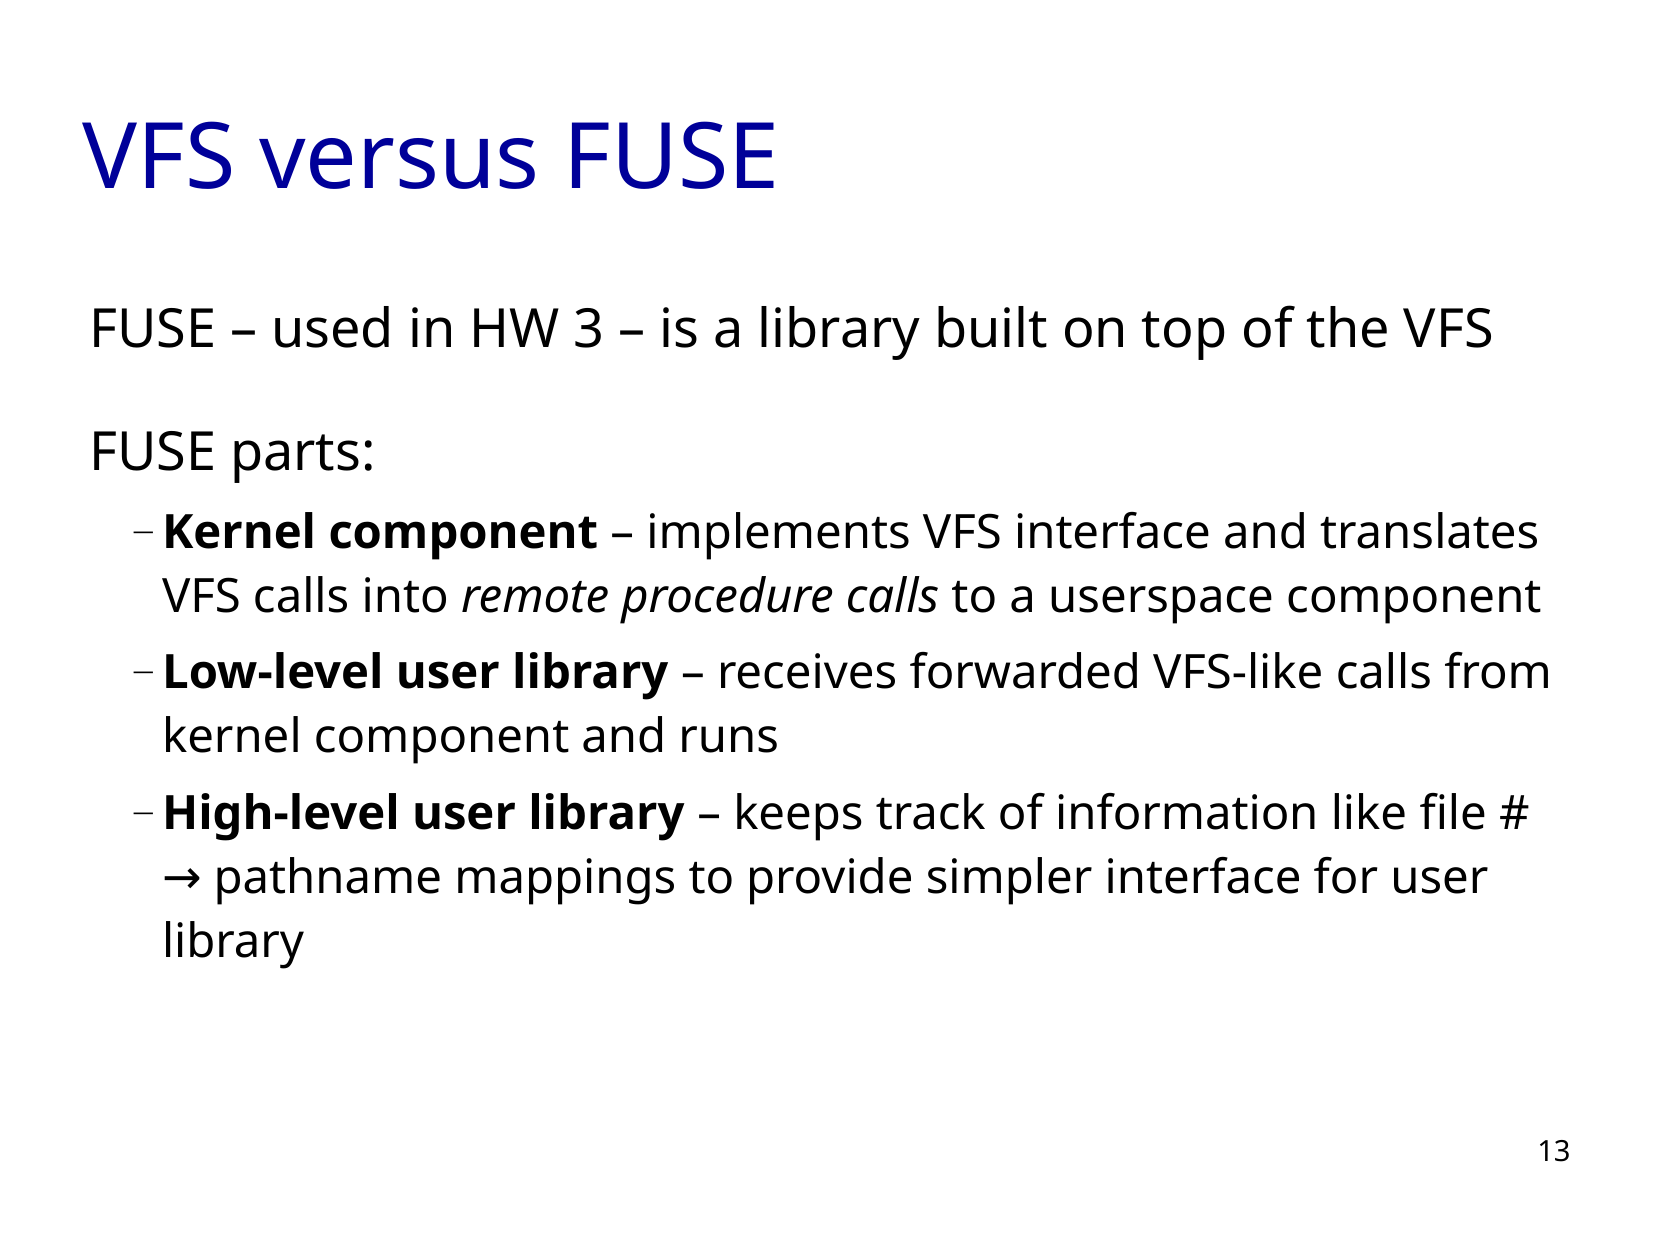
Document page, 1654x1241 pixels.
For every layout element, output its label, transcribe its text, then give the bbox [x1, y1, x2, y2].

title VFS versus FUSE [82, 49, 1571, 257]
list FUSE – used in HW 3 – is a library built on top of the VFS FUSE parts: Kernel component – implements VFS interface and translates VFS calls into remote procedure calls to a userspace component Low-level user library – receives forwarded VFS-like calls from kernel component and runs High-level user library – keeps track of information like file # → pathname mappings to provide simpler interface for user library [60, 290, 1571, 1021]
